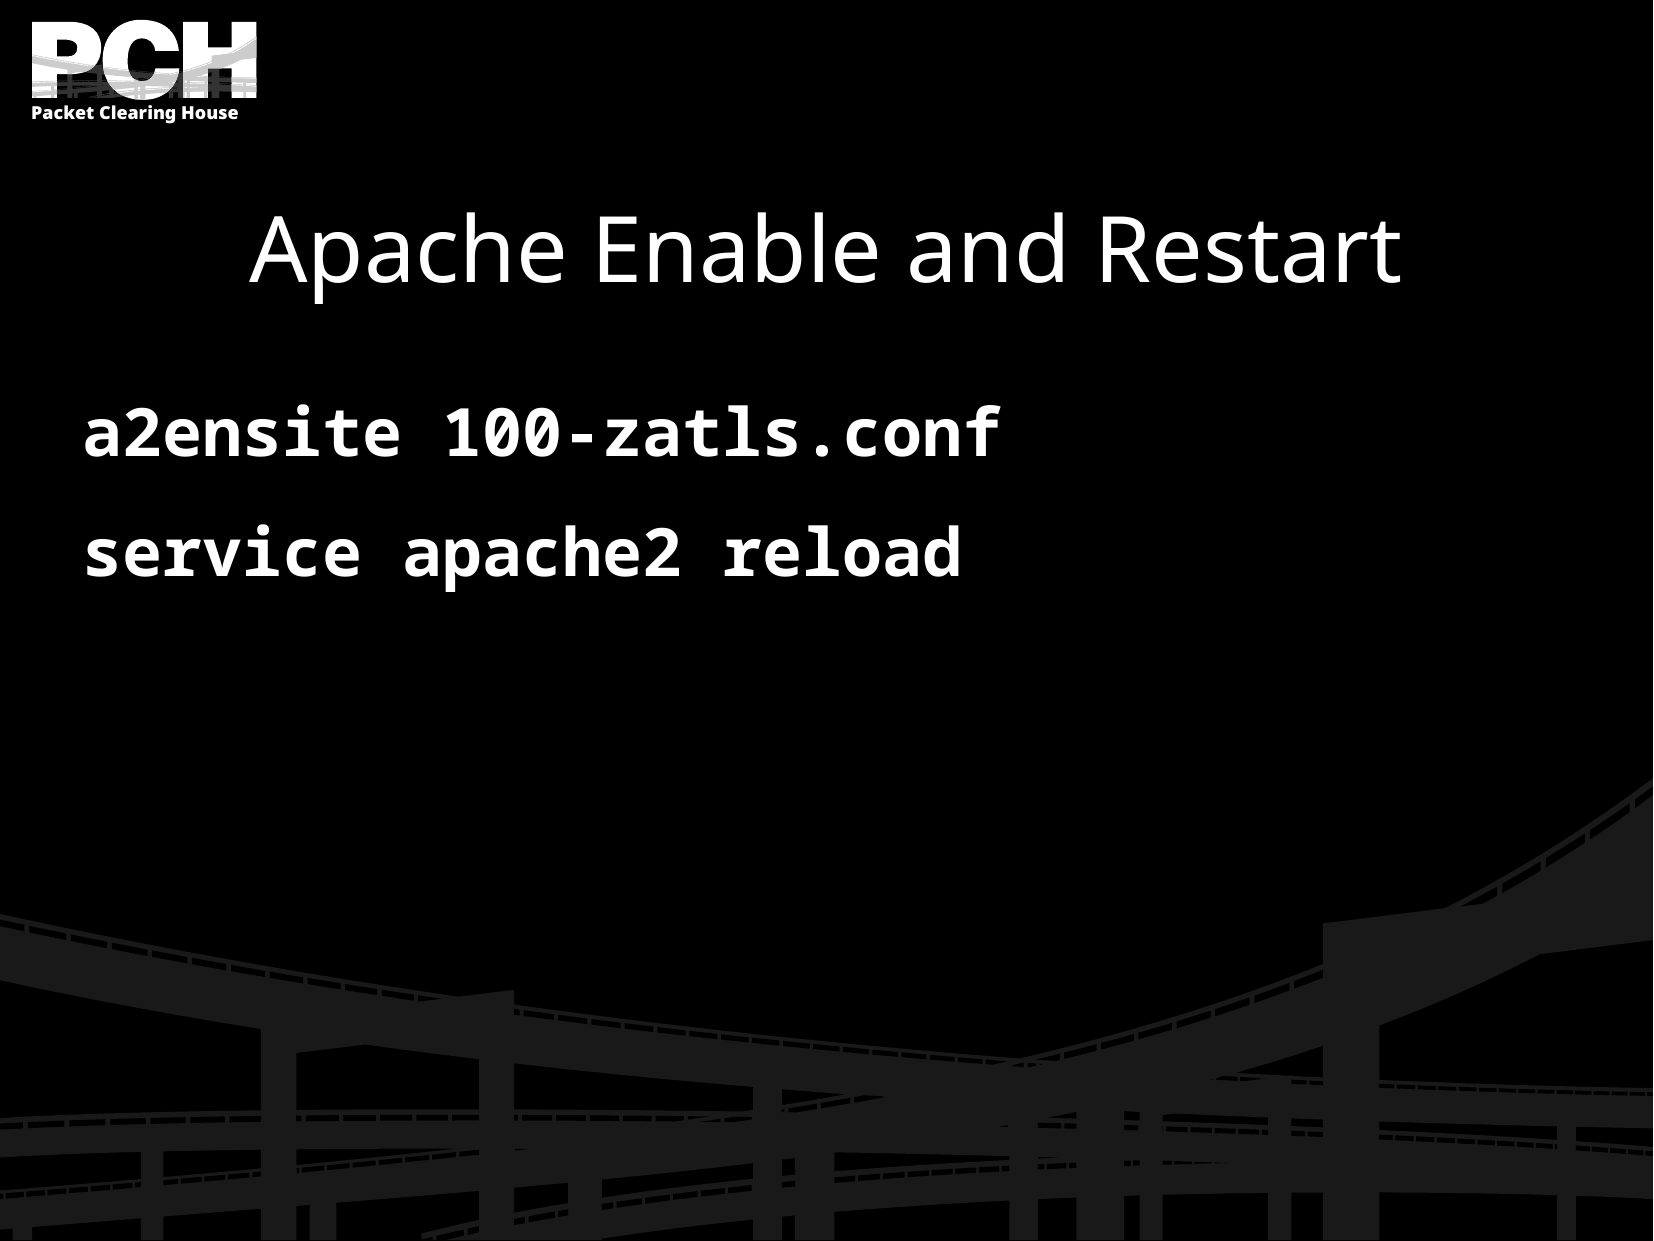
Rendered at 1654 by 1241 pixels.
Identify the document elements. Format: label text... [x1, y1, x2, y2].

list a2ensite 100-zatls.conf service apache2 reload [82, 384, 1571, 1105]
title Apache Enable and Restart [0, 143, 1653, 352]
